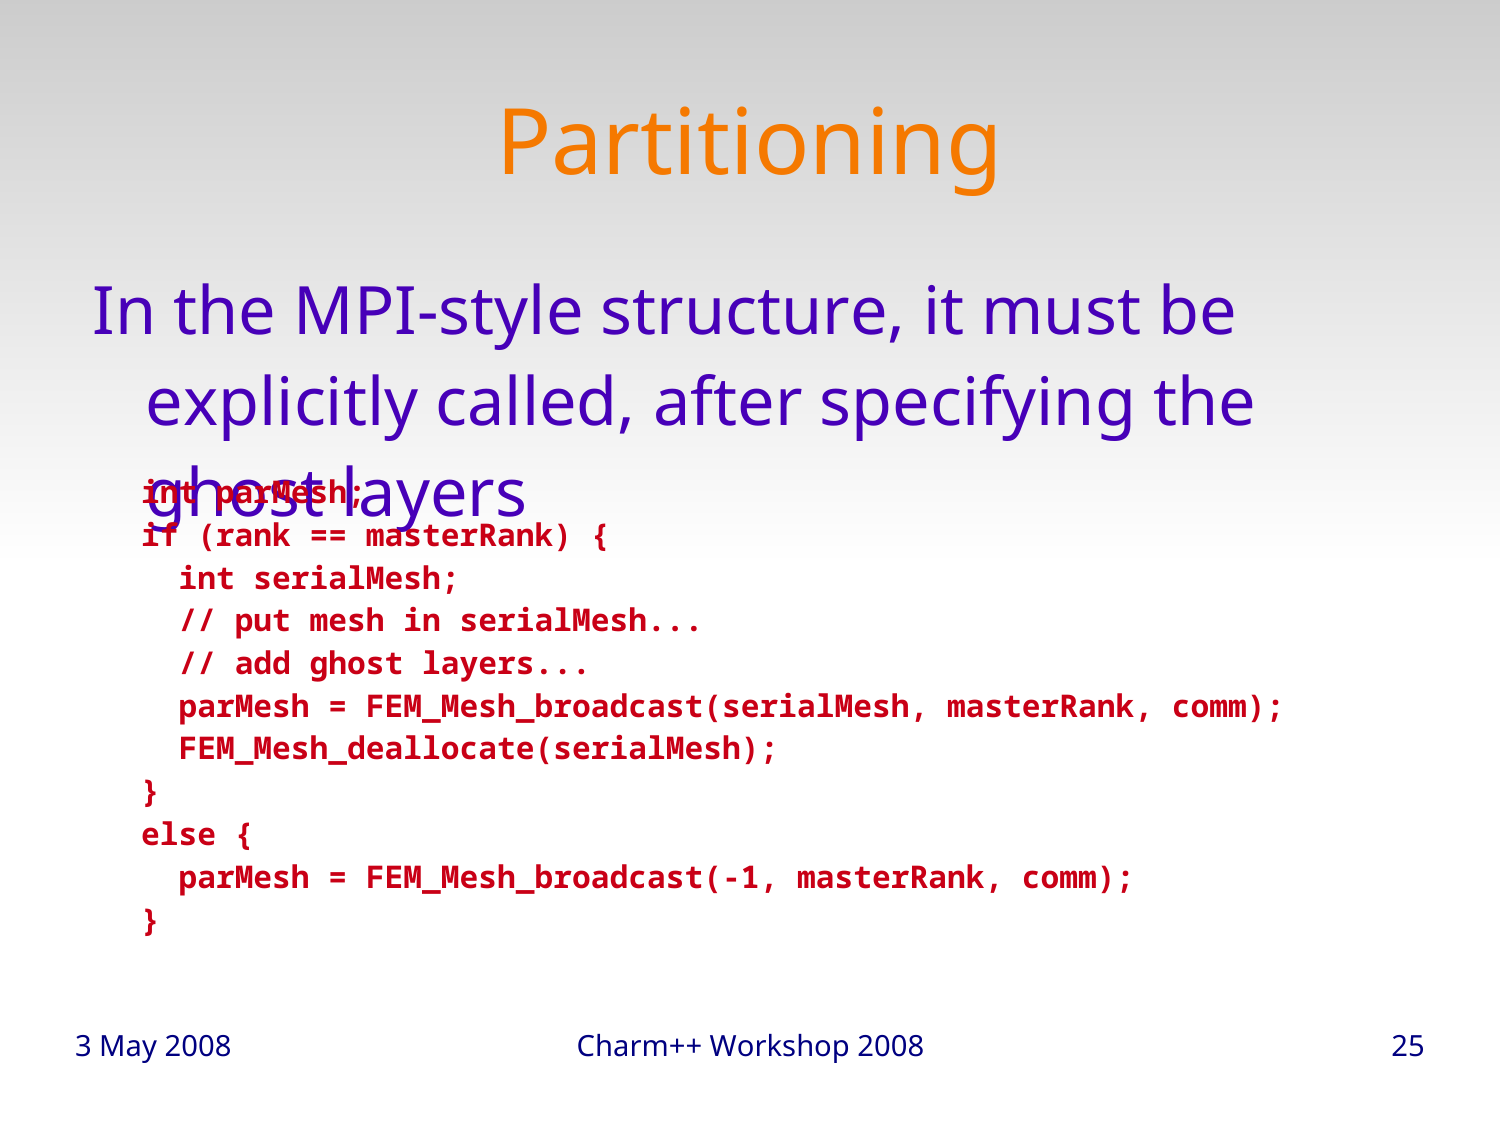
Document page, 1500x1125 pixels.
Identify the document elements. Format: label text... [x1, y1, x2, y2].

text_box int parMesh; if (rank == masterRank) { int serialMesh; // put mesh in serialMesh... // add ghost layers... parMesh = FEM_Mesh_broadcast(serialMesh, masterRank, comm); FEM_Mesh_deallocate(serialMesh); } else { parMesh = FEM_Mesh_broadcast(-1, masterRank, comm); } [126, 462, 1356, 925]
list In the MPI-style structure, it must be explicitly called, after specifying the ghost layers [75, 263, 1425, 991]
title Partitioning [75, 52, 1425, 226]
